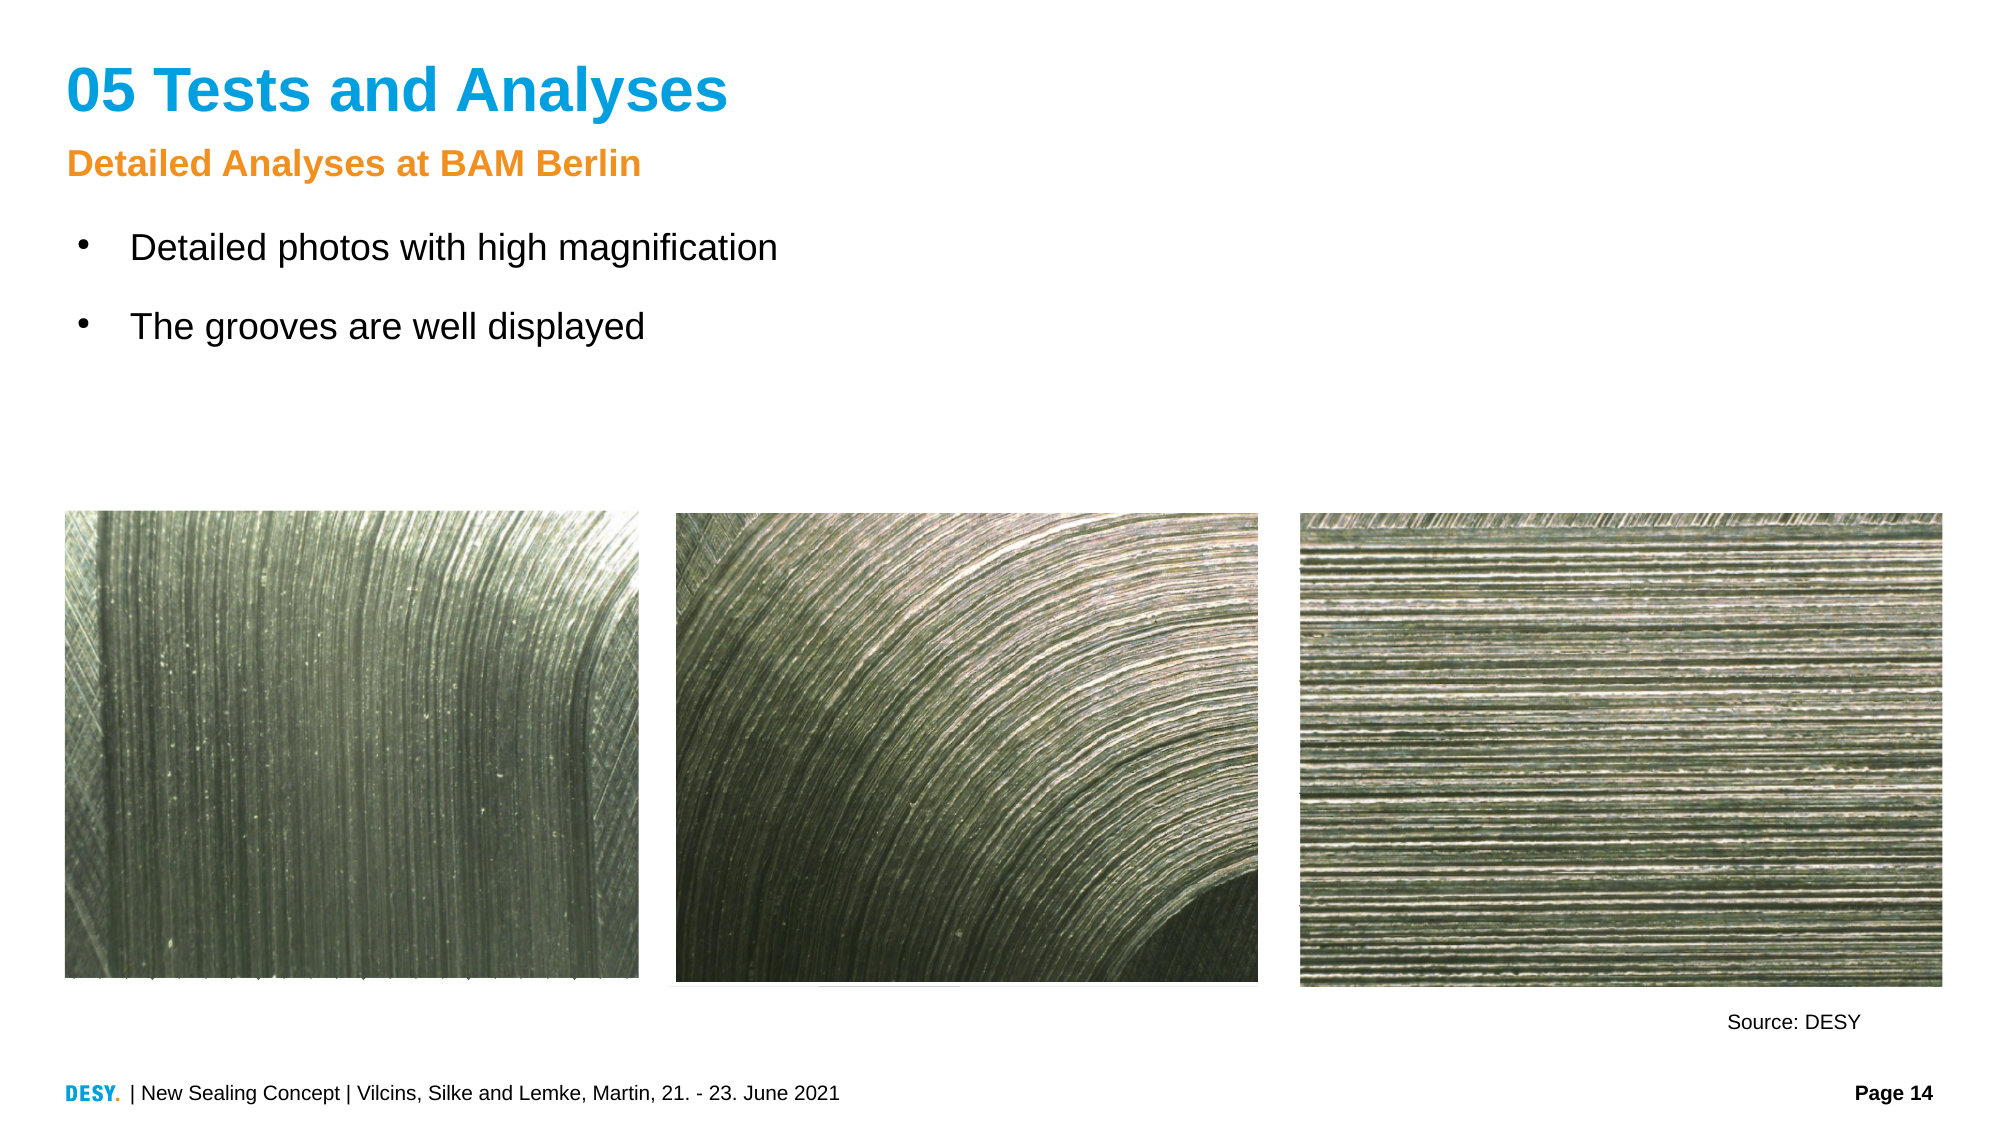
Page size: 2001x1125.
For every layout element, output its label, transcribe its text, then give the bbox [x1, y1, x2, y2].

list Detailed photos with high magnification The grooves are well displayed [59, 218, 1270, 1053]
text_box | New Sealing Concept | Vilcins, Silke and Lemke, Martin, 21. - 23. June 2021 [129, 1079, 1762, 1111]
picture [667, 513, 1258, 987]
picture [1293, 513, 1943, 987]
list Detailed Analyses at BAM Berlin [66, 134, 1933, 197]
text_box Source: DESY [1712, 1003, 1949, 1051]
picture [64, 507, 639, 981]
title 05 Tests and Analyses [66, 57, 1933, 132]
